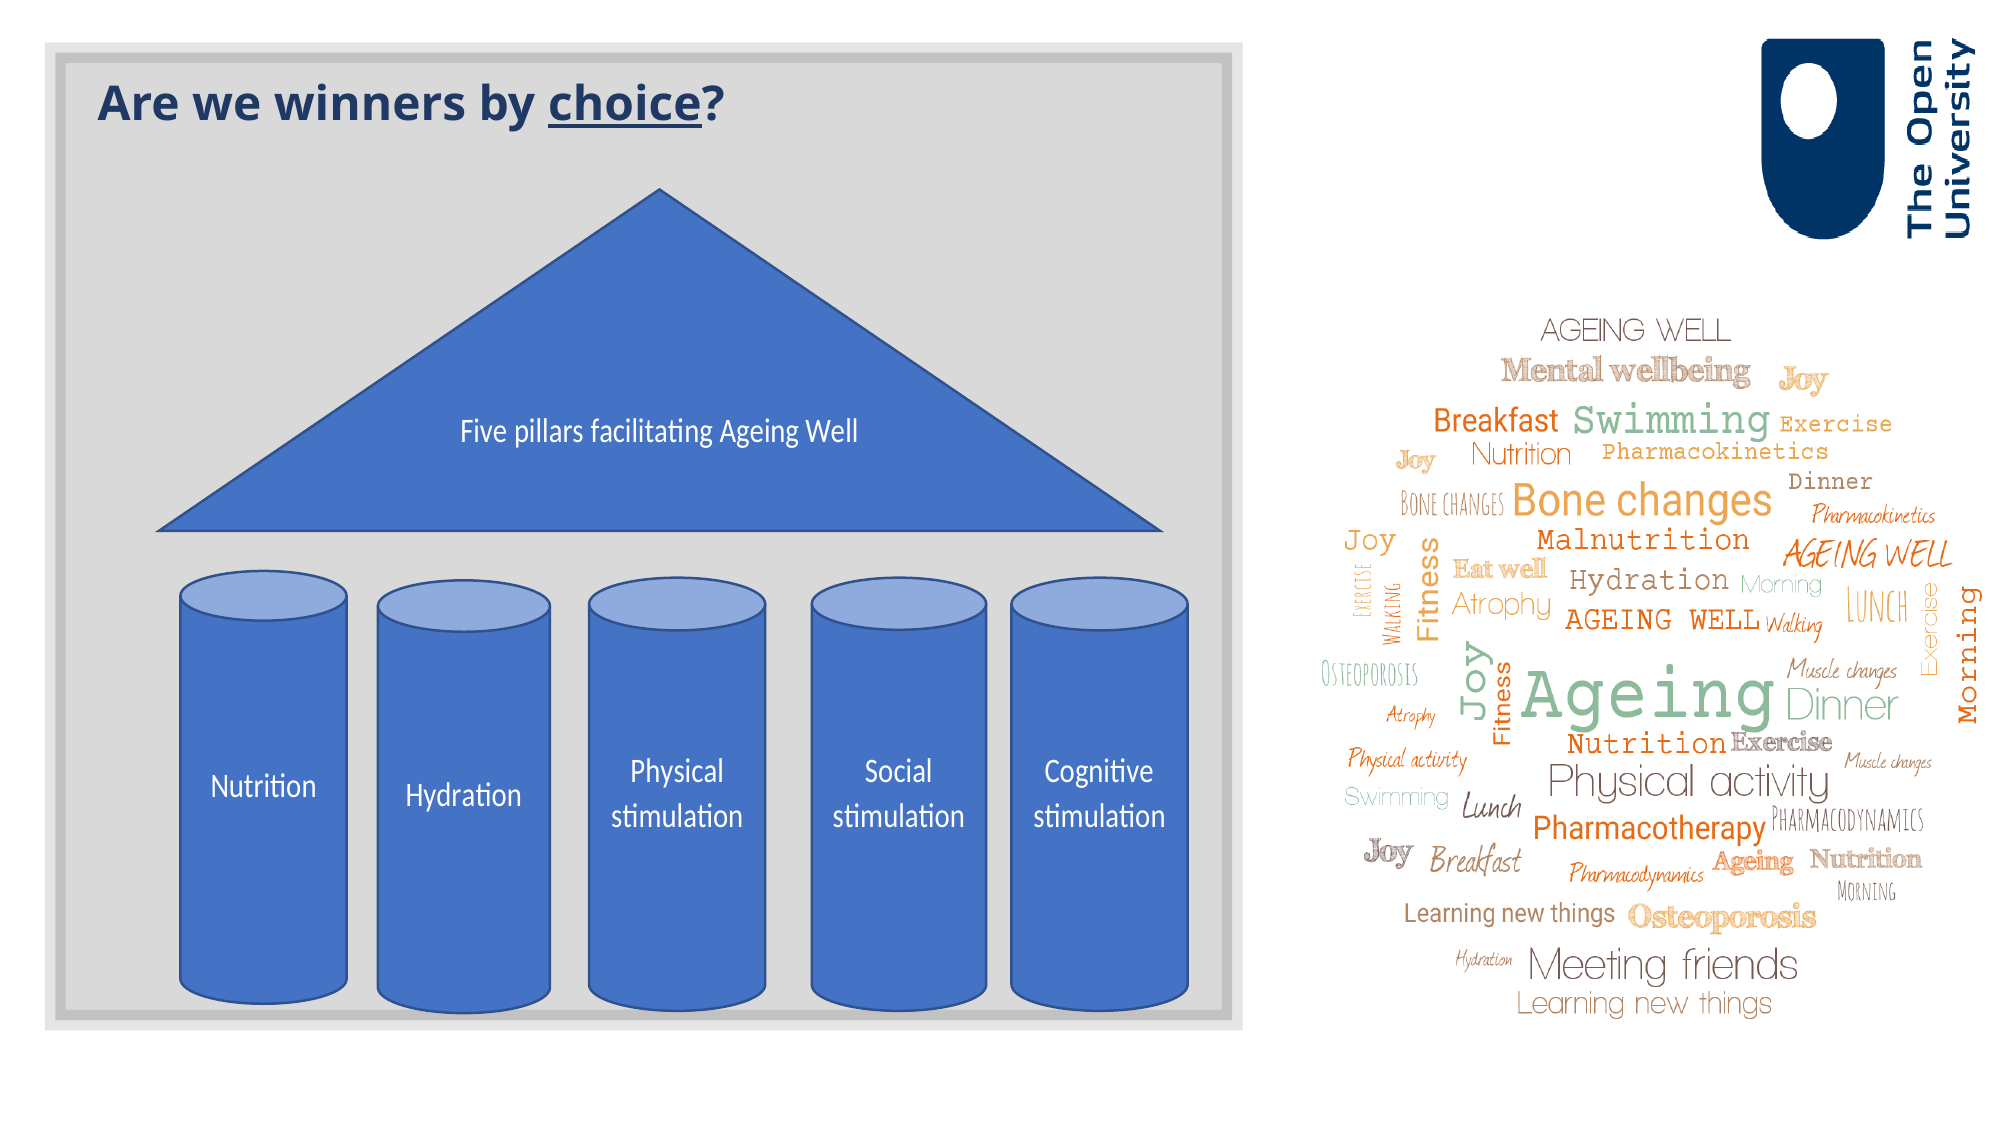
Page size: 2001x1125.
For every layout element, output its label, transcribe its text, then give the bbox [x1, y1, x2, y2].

picture [1760, 35, 1976, 243]
title Are we winners by choice? [82, 71, 1153, 139]
picture [55, 184, 1233, 1021]
text_box [55, 53, 1232, 184]
picture [1291, 275, 2000, 1063]
